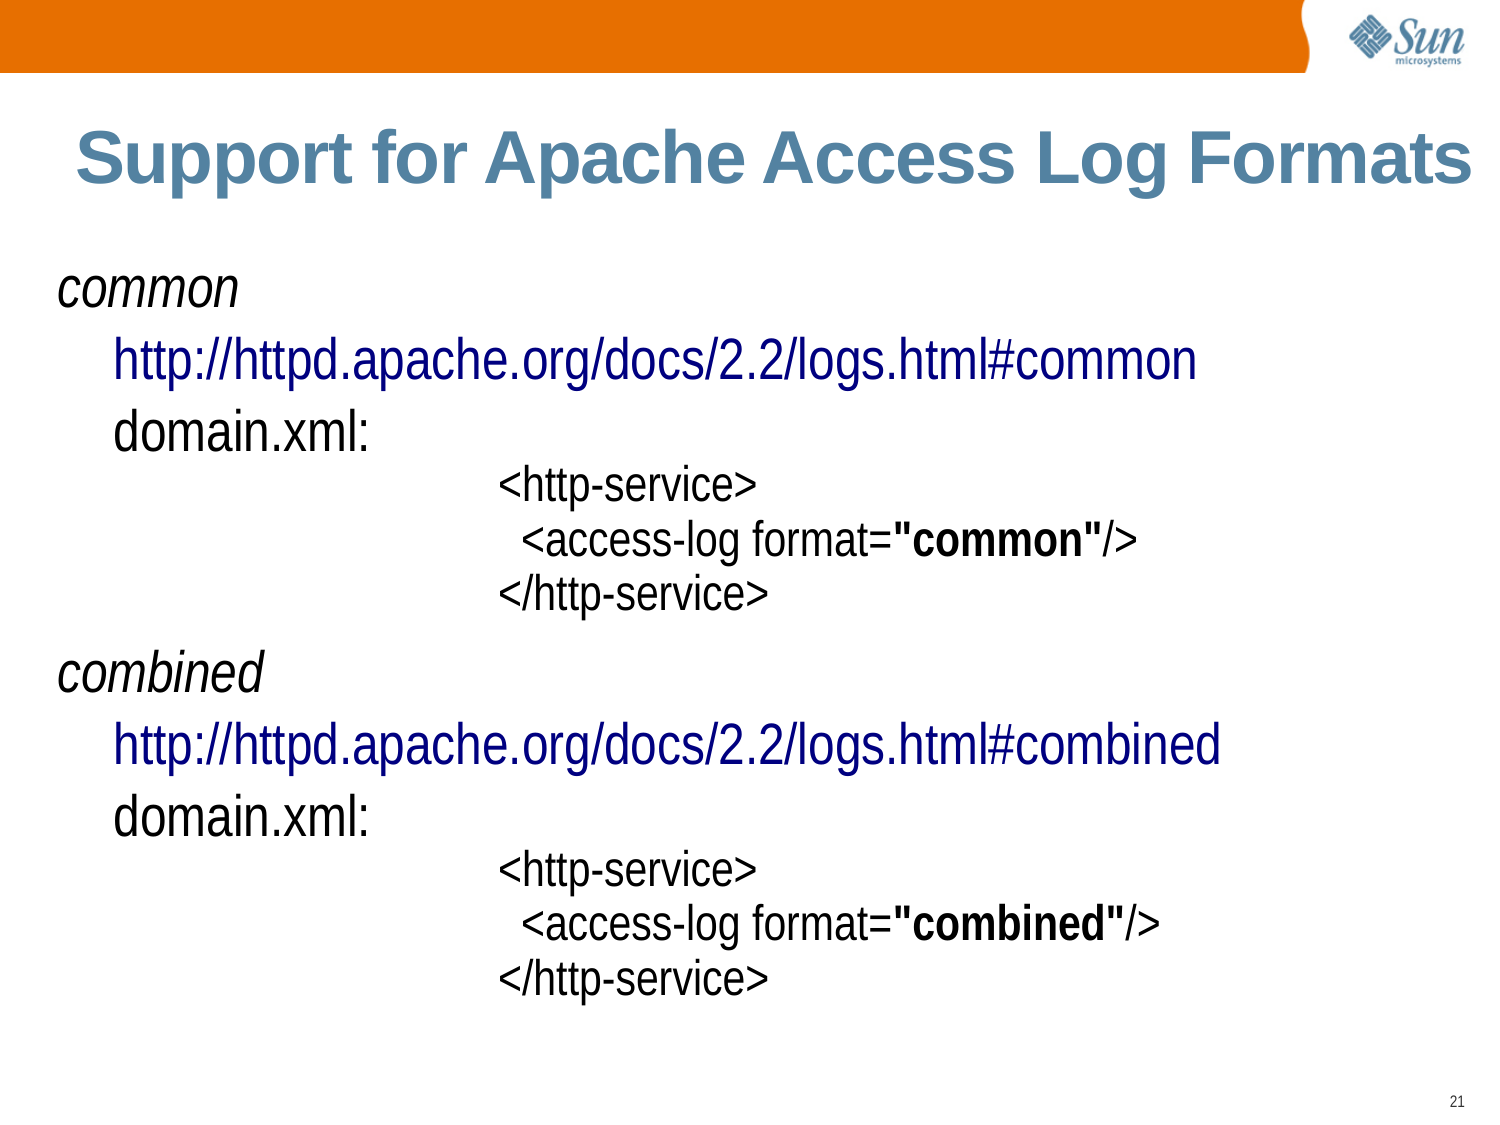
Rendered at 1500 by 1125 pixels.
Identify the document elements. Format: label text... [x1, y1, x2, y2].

picture [0, 0, 1500, 73]
title Support for Apache Access Log Formats [75, 123, 1500, 227]
list common http://httpd.apache.org/docs/2.2/logs.html#common domain.xml: <http-service> <access-log format="common"/> </http-service> combined http://httpd.apache.org/docs/2.2/logs.html#combined domain.xml: <http-service> <access-log format="combined"/> </http-service> [37, 262, 1500, 1125]
